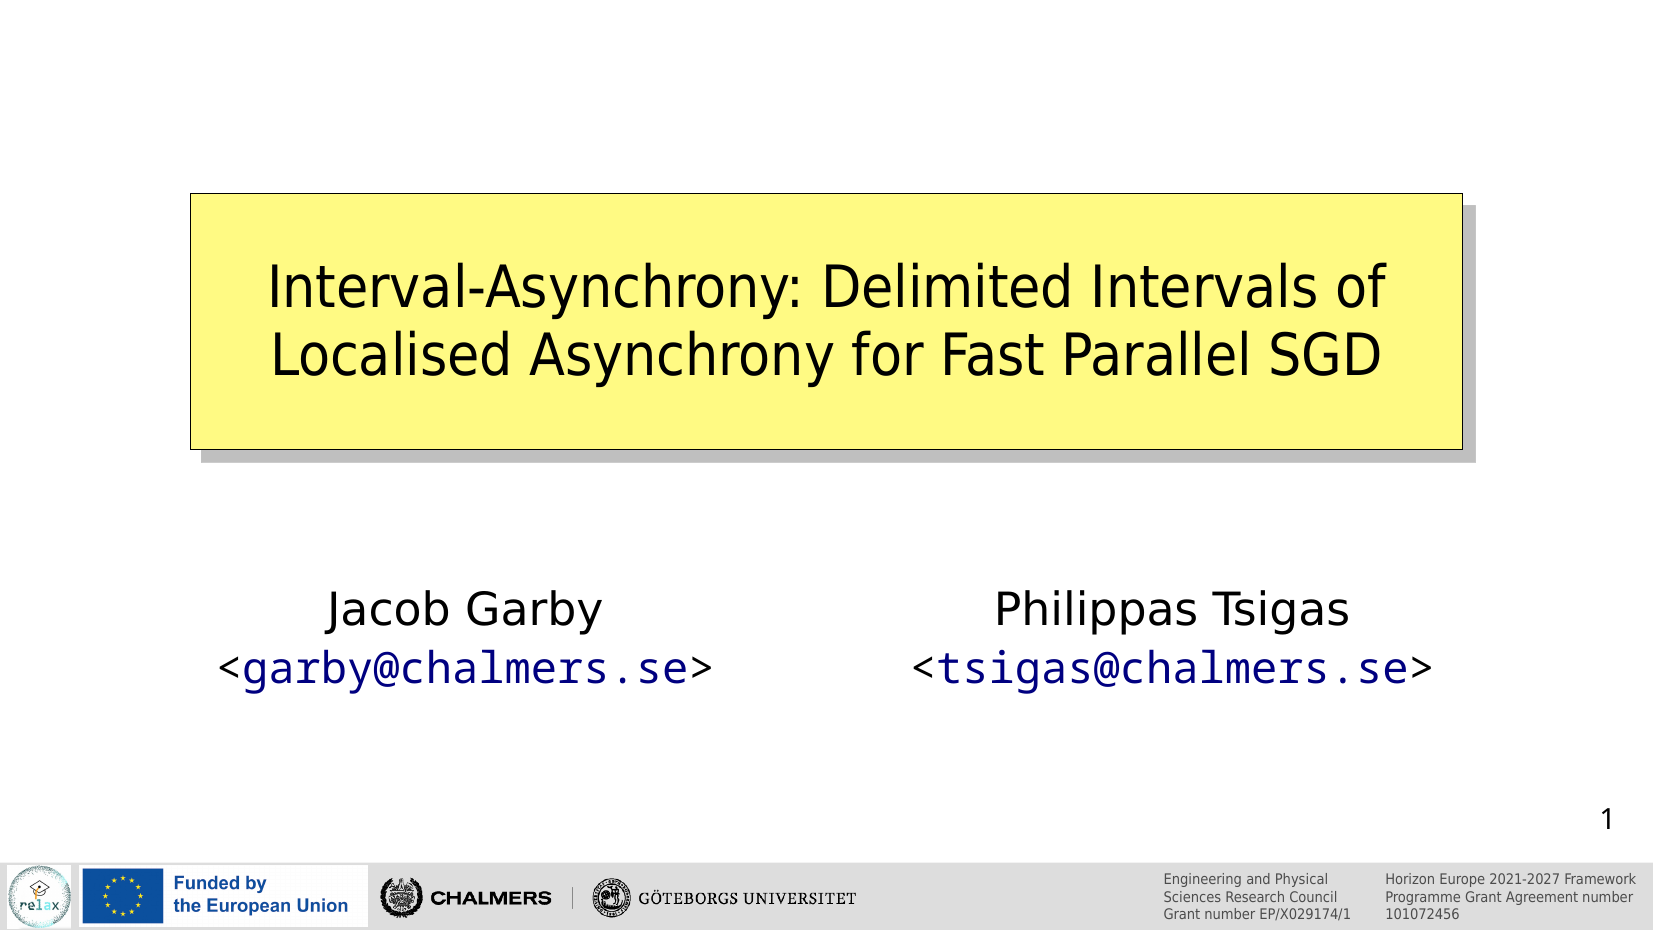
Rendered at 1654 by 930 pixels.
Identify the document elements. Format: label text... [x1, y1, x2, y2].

title Interval-Asynchrony: Delimited Intervals of Localised Asynchrony for Fast Parallel SGD [82, 246, 1571, 397]
text_box [190, 397, 1463, 450]
picture [7, 865, 71, 929]
text_box Philippas Tsigas <tsigas@chalmers.se> [834, 534, 1511, 745]
text_box [190, 193, 1463, 246]
subtitle Jacob Garby <garby@chalmers.se> [127, 534, 804, 744]
picture [79, 856, 876, 930]
